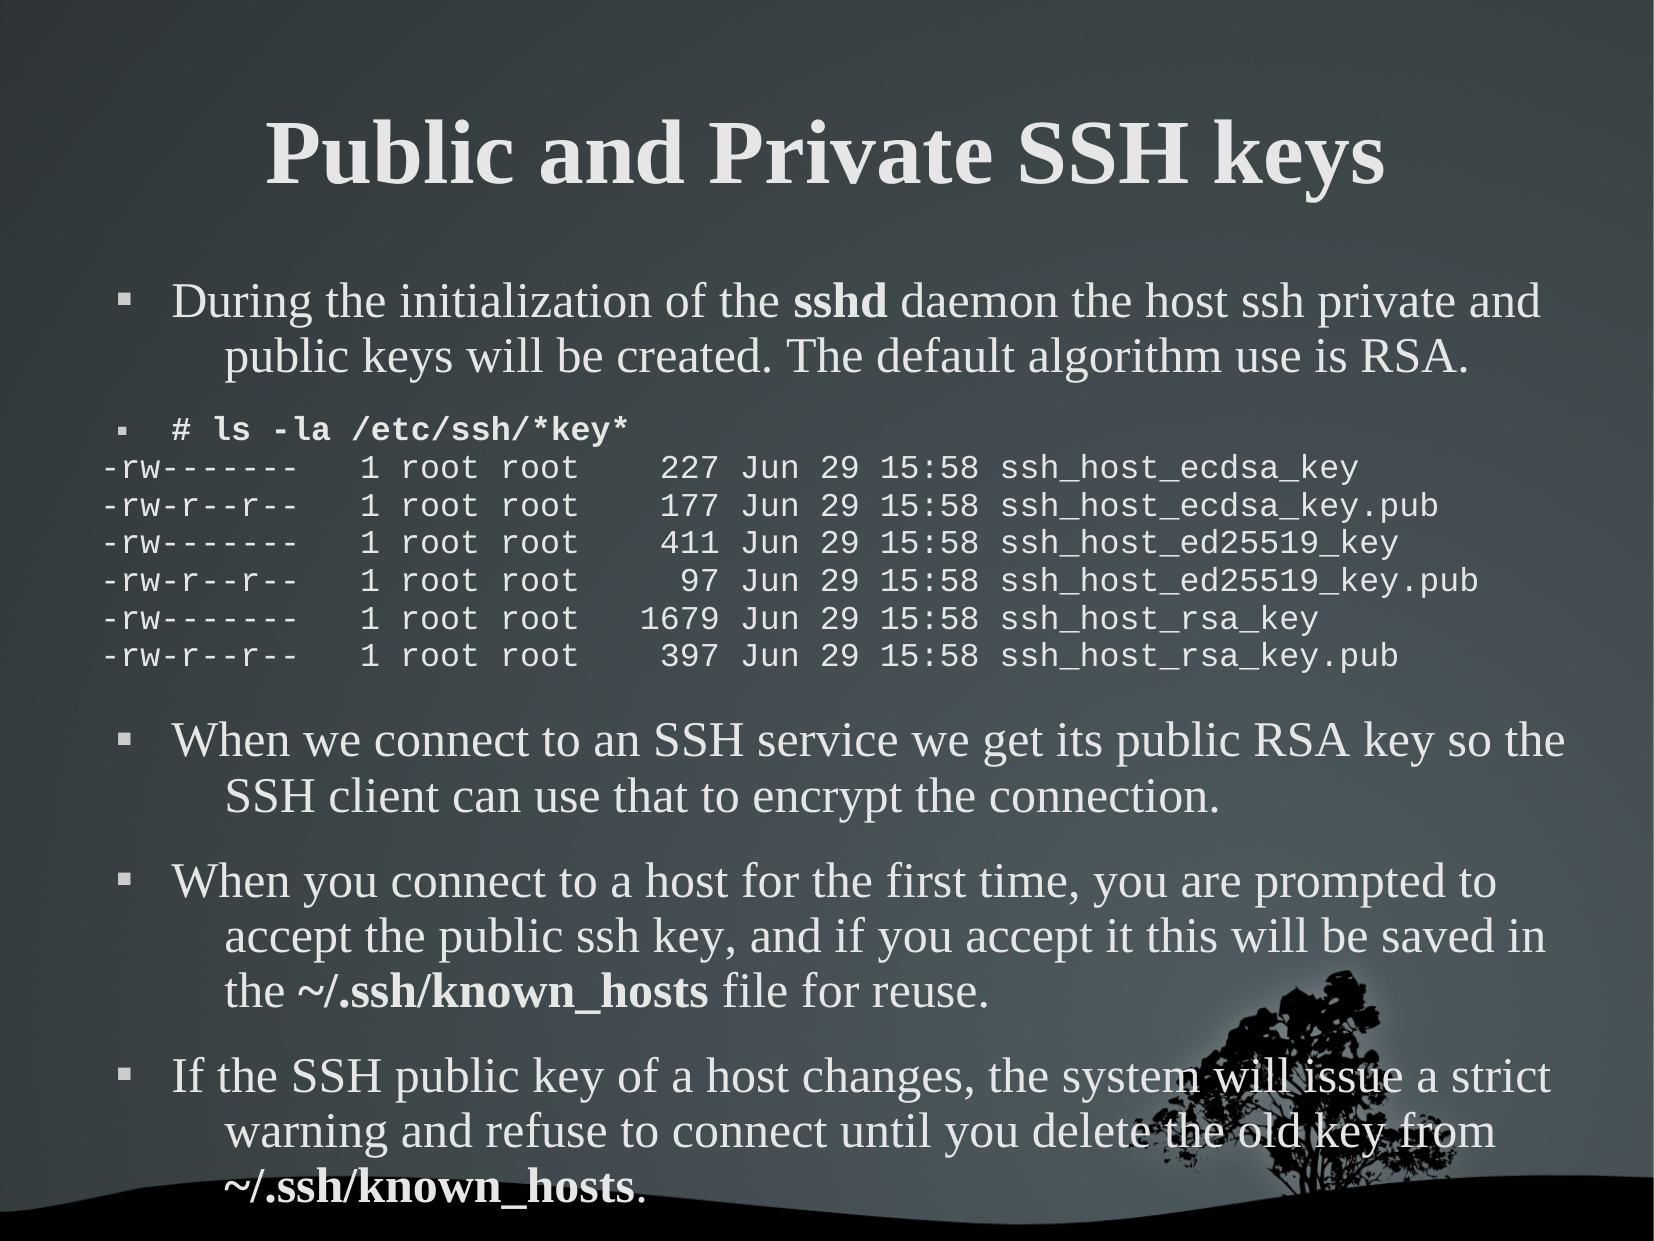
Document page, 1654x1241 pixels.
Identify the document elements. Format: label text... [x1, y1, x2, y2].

title Public and Private SSH keys [82, 33, 1571, 272]
list During the initialization of the sshd daemon the host ssh private and public keys will be created. The default algorithm use is RSA. # ls -la /etc/ssh/*key* -rw------- 1 root root 227 Jun 29 15:58 ssh_host_ecdsa_key -rw-r--r-- 1 root root 177 Jun 29 15:58 ssh_host_ecdsa_key.pub -rw------- 1 root root 411 Jun 29 15:58 ssh_host_ed25519_key -rw-r--r-- 1 root root 97 Jun 29 15:58 ssh_host_ed25519_key.pub -rw------- 1 root root 1679 Jun 29 15:58 ssh_host_rsa_key -rw-r--r-- 1 root root 397 Jun 29 15:58 ssh_host_rsa_key.pub When we connect to an SSH service we get its public RSA key so the SSH client can use that to encrypt the connection. When you connect to a host for the first time, you are prompted to accept the public ssh key, and if you accept it this will be saved in the ~/.ssh/known_hosts file for reuse. If the SSH public key of a host changes, the system will issue a strict warning and refuse to connect until you delete the old key from ~/.ssh/known_hosts. [82, 272, 1571, 1214]
picture [0, 0, 1654, 1241]
